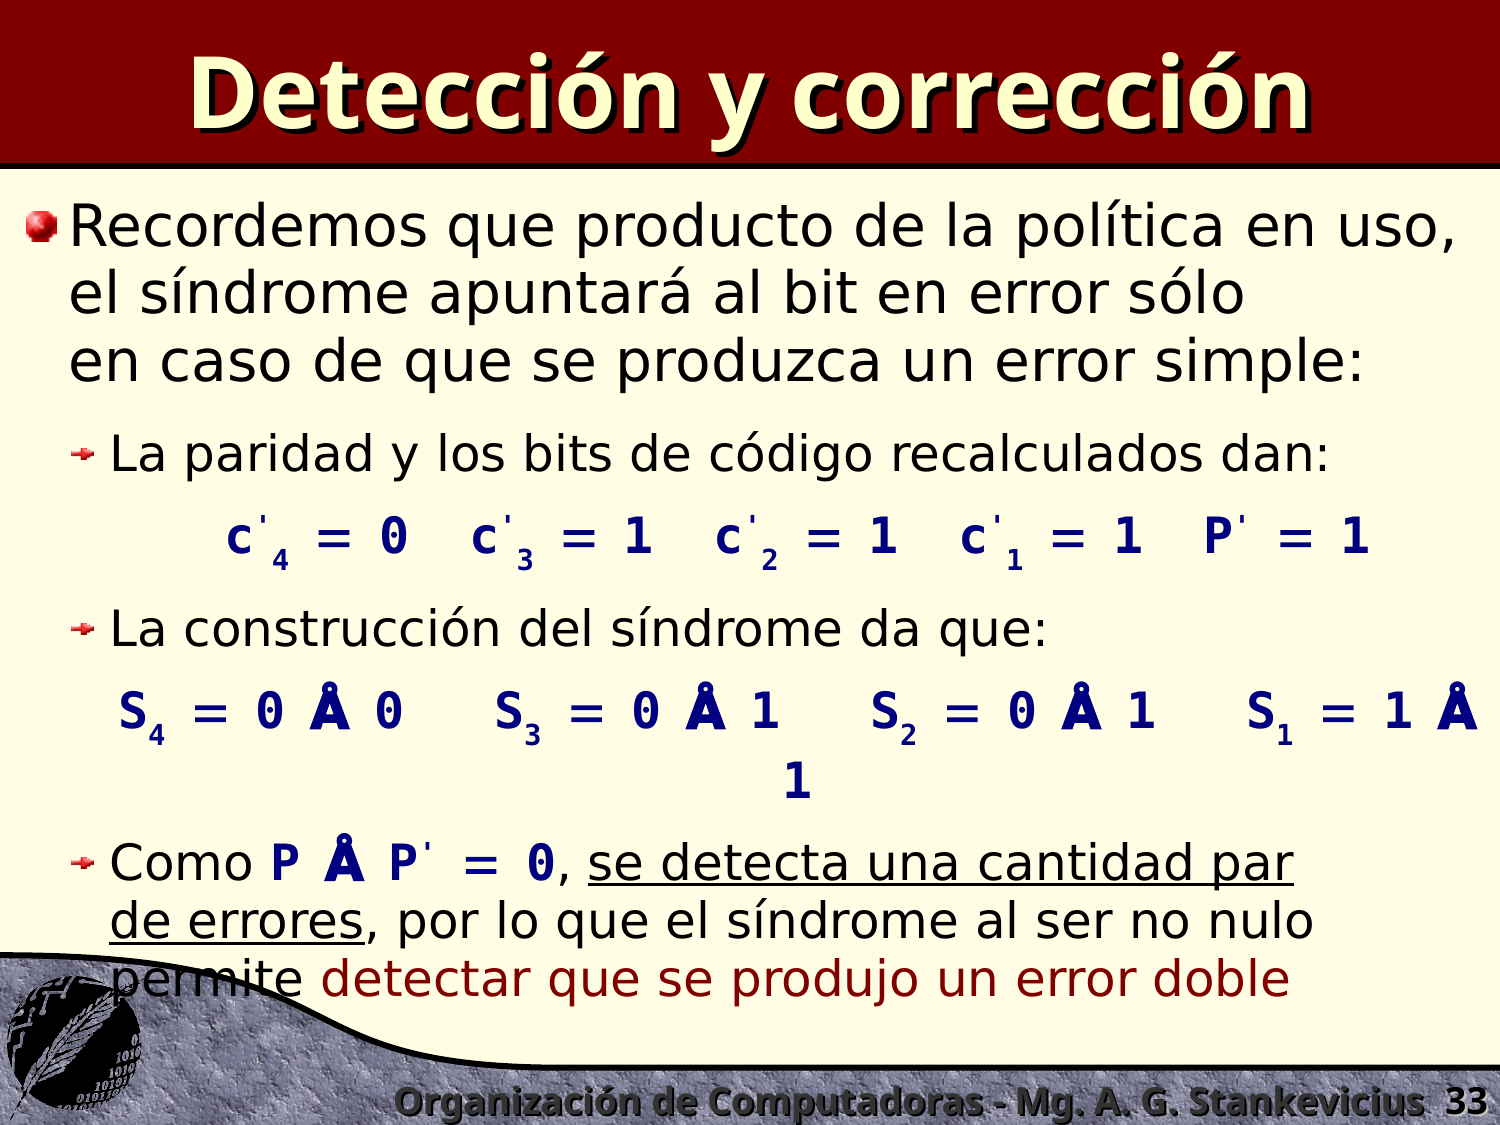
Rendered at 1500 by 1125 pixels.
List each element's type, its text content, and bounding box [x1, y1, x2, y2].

picture [802, 1100, 806, 1110]
picture [149, 972, 165, 980]
picture [0, 959, 1500, 1125]
list Recordemos que producto de la política en uso, el síndrome apuntará al bit en error sólo en caso de que se produzca un error simple: La paridad y los bits de código recalculados dan: c'4 = 0 c'3 = 1 c'2 = 1 c'1 = 1 P' = 1 La construcción del síndrome da que: S4 = 0 Å 0 S3 = 0 Å 1 S2 = 0 Å 1 S1 = 1 Å 1 Como P Å P' = 0, se detecta una cantidad par de errores, por lo que el síndrome al ser no nulo permite detectar que se produjo un error doble [11, 192, 1486, 965]
picture [1058, 1100, 1065, 1110]
picture [448, 1100, 455, 1110]
title Detección y corrección [15, 5, 1485, 160]
